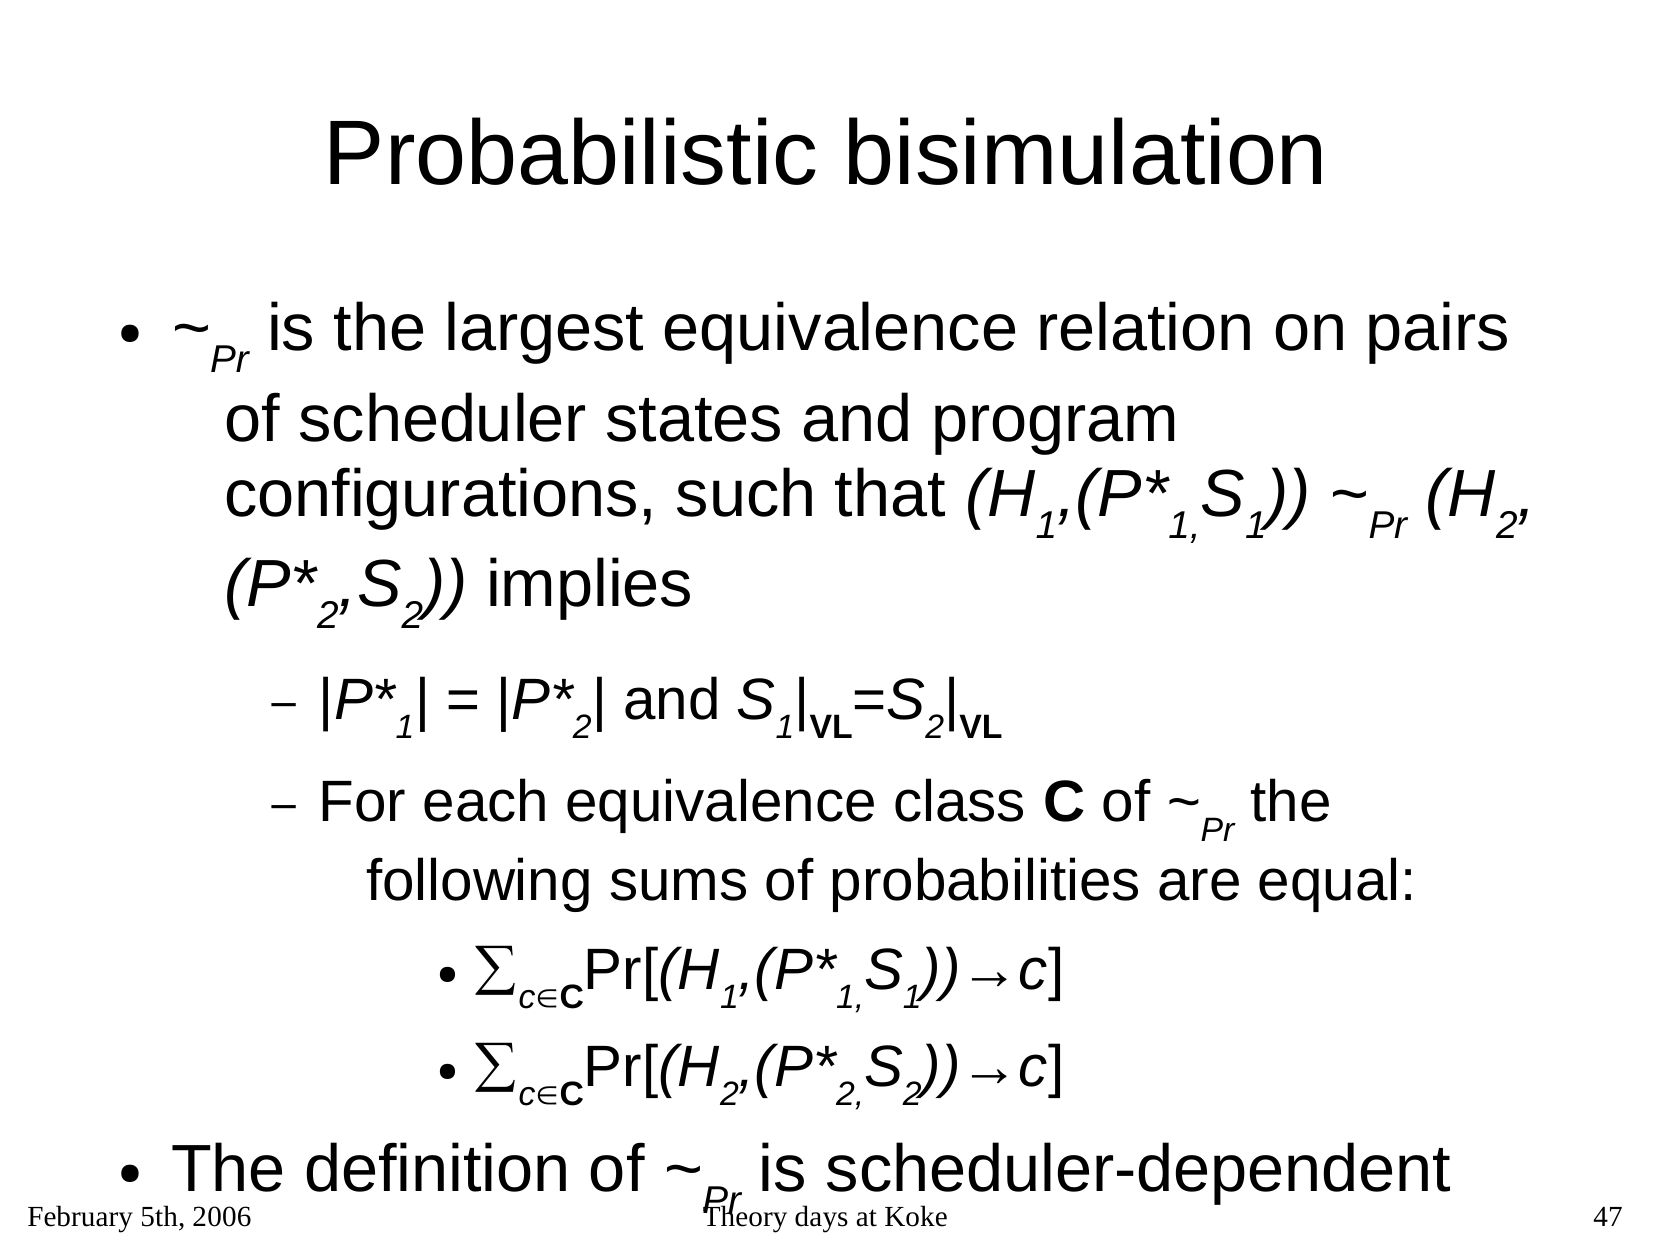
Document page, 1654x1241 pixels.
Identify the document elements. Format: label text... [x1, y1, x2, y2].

list ~Pr is the largest equivalence relation on pairs of scheduler states and program configurations, such that (H1,(P*1,S1)) ~Pr (H2,(P*2,S2)) implies |P*1| = |P*2| and S1|VL=S2|VL For each equivalence class C of ~Pr the following sums of probabilities are equal: ∑cCPr[(H1,(P*1,S1))→c] ∑cCPr[(H2,(P*2,S2))→c] The definition of ~Pr is scheduler-dependent [82, 290, 1571, 1139]
title Probabilistic bisimulation [82, 49, 1571, 257]
